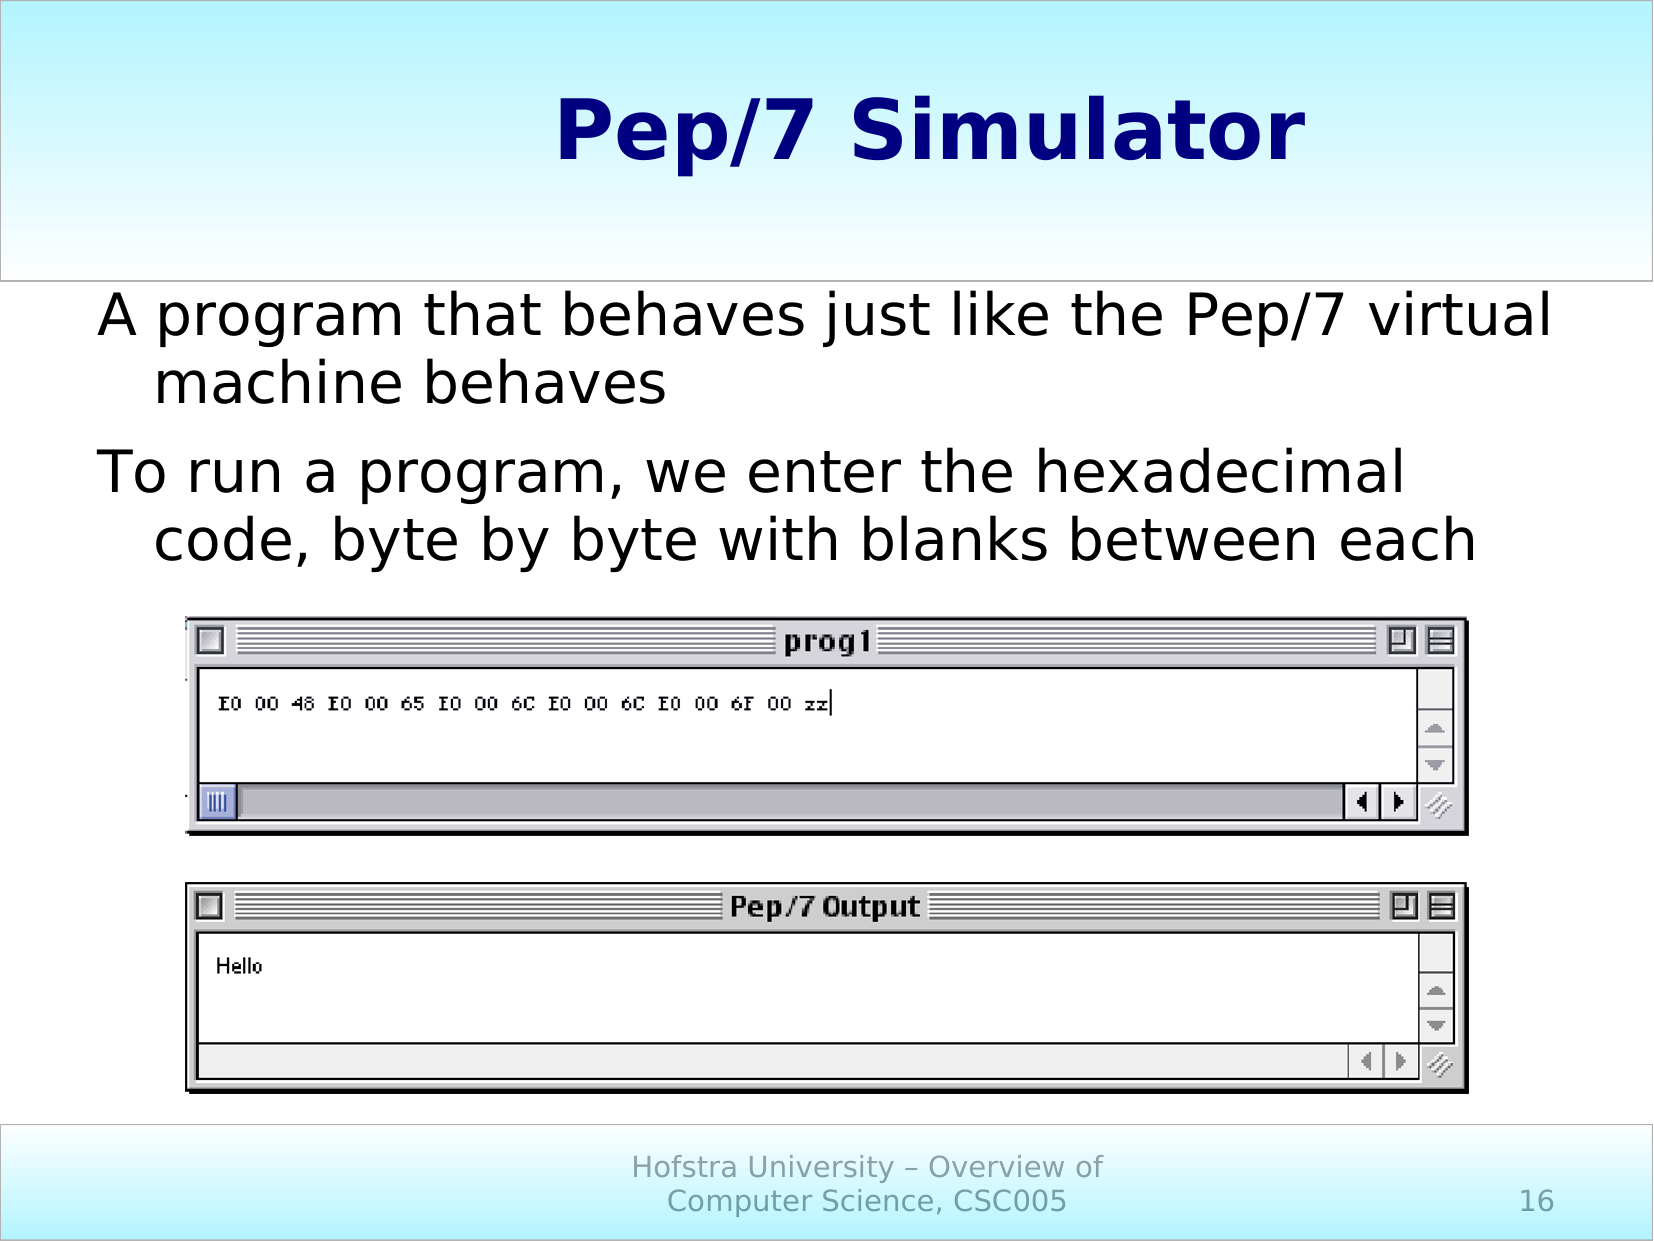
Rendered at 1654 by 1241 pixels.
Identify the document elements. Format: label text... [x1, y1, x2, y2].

picture [165, 596, 1488, 855]
list A program that behaves just like the Pep/7 virtual machine behaves To run a program, we enter the hexadecimal code, byte by byte with blanks between each [82, 273, 1571, 1101]
title Pep/7 Simulator [247, 27, 1612, 235]
picture [165, 862, 1488, 1113]
